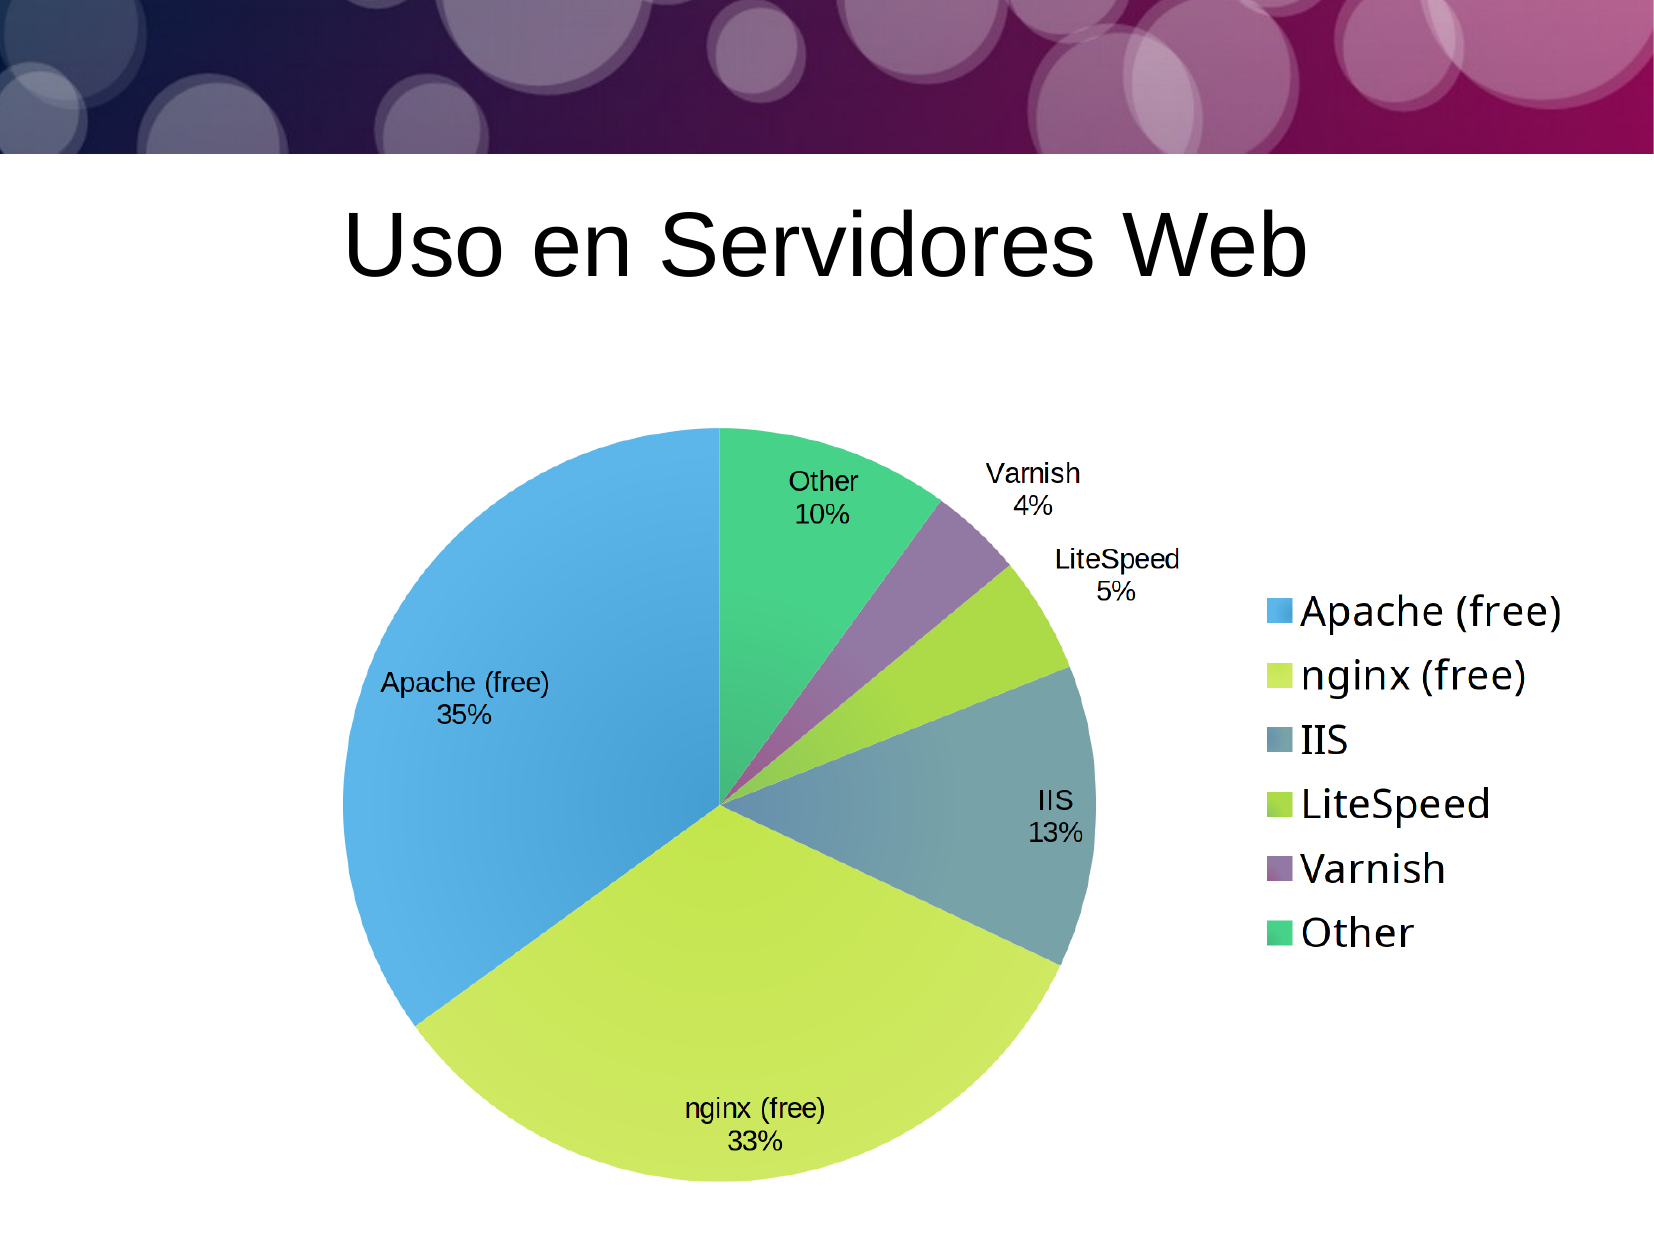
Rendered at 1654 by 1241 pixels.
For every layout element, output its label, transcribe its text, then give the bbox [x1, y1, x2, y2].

title Uso en Servidores Web [82, 159, 1571, 331]
picture [0, 0, 1654, 154]
picture [342, 428, 1560, 1182]
